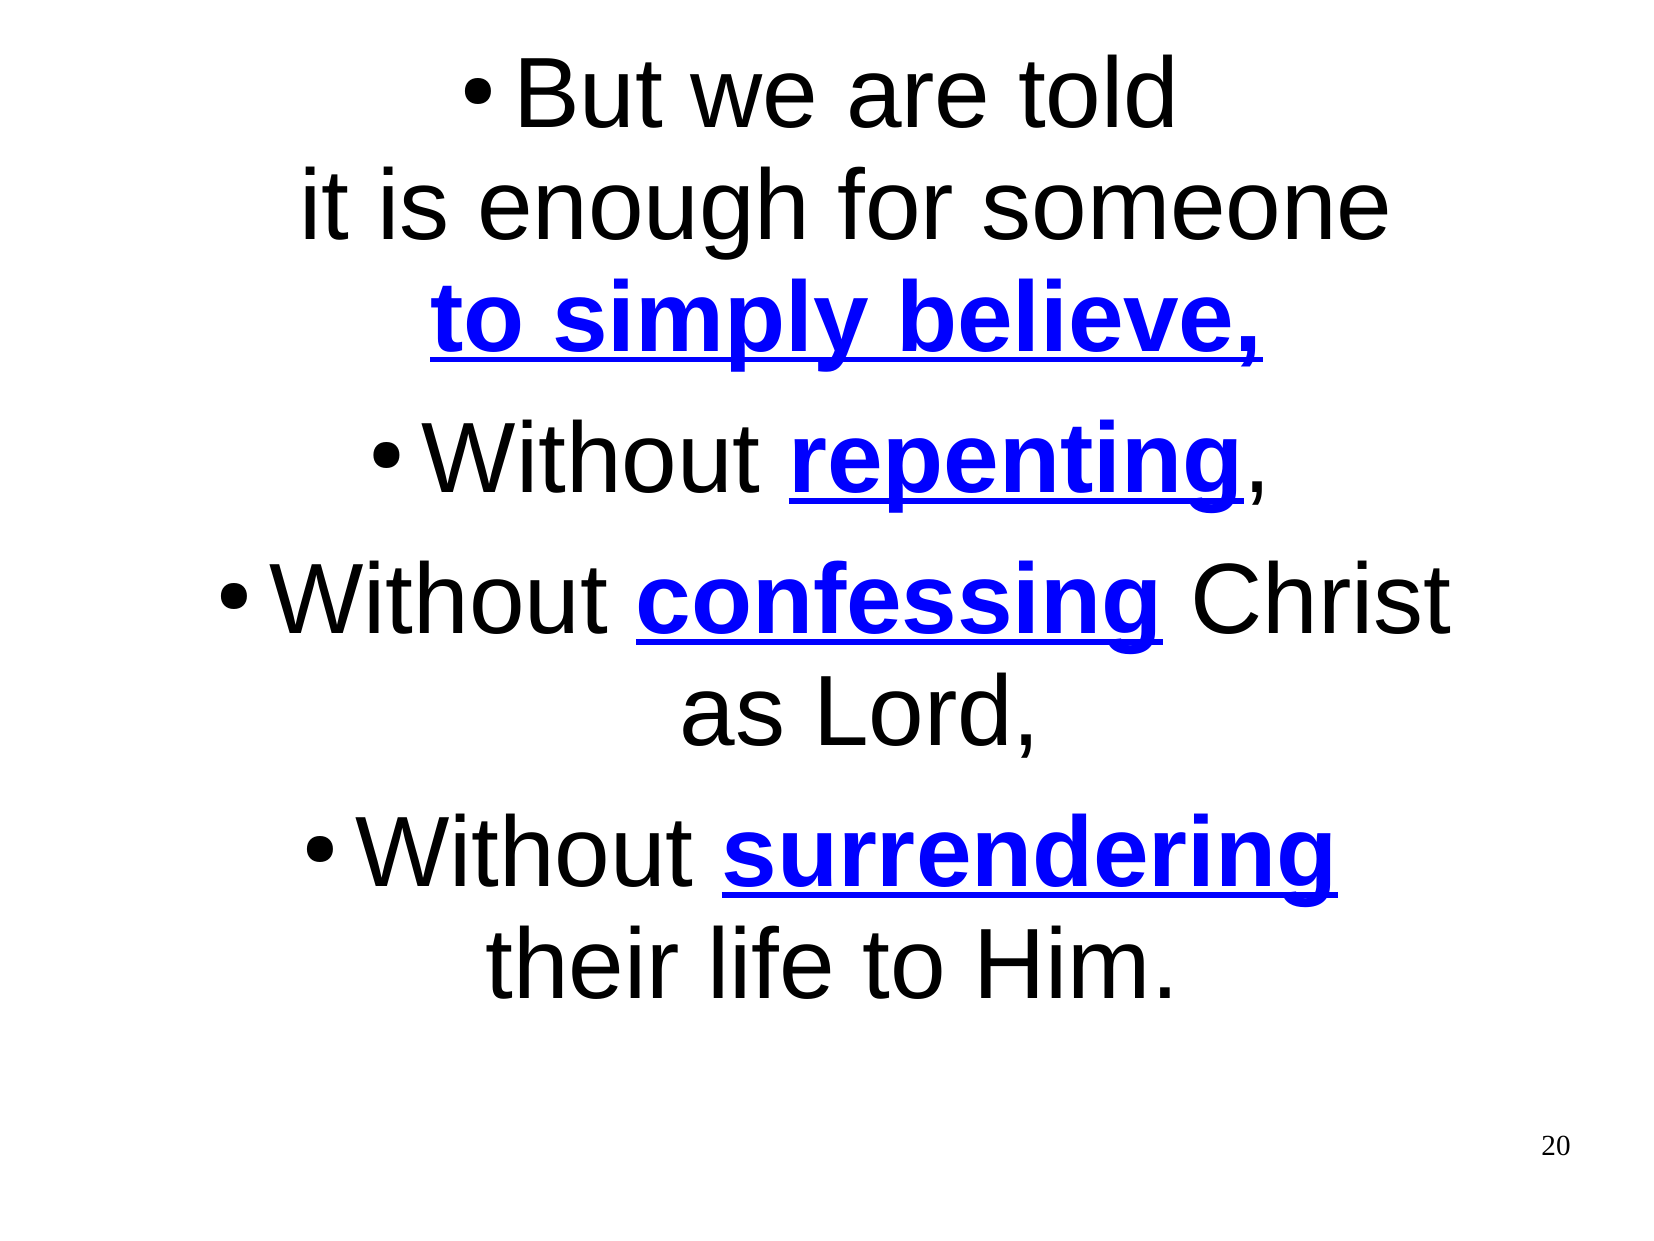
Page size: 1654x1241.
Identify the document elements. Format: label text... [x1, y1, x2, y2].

list But we are told it is enough for someone to simply believe, Without repenting, Without confessing Christ as Lord, Without surrendering their life to Him. [37, 37, 1613, 1201]
